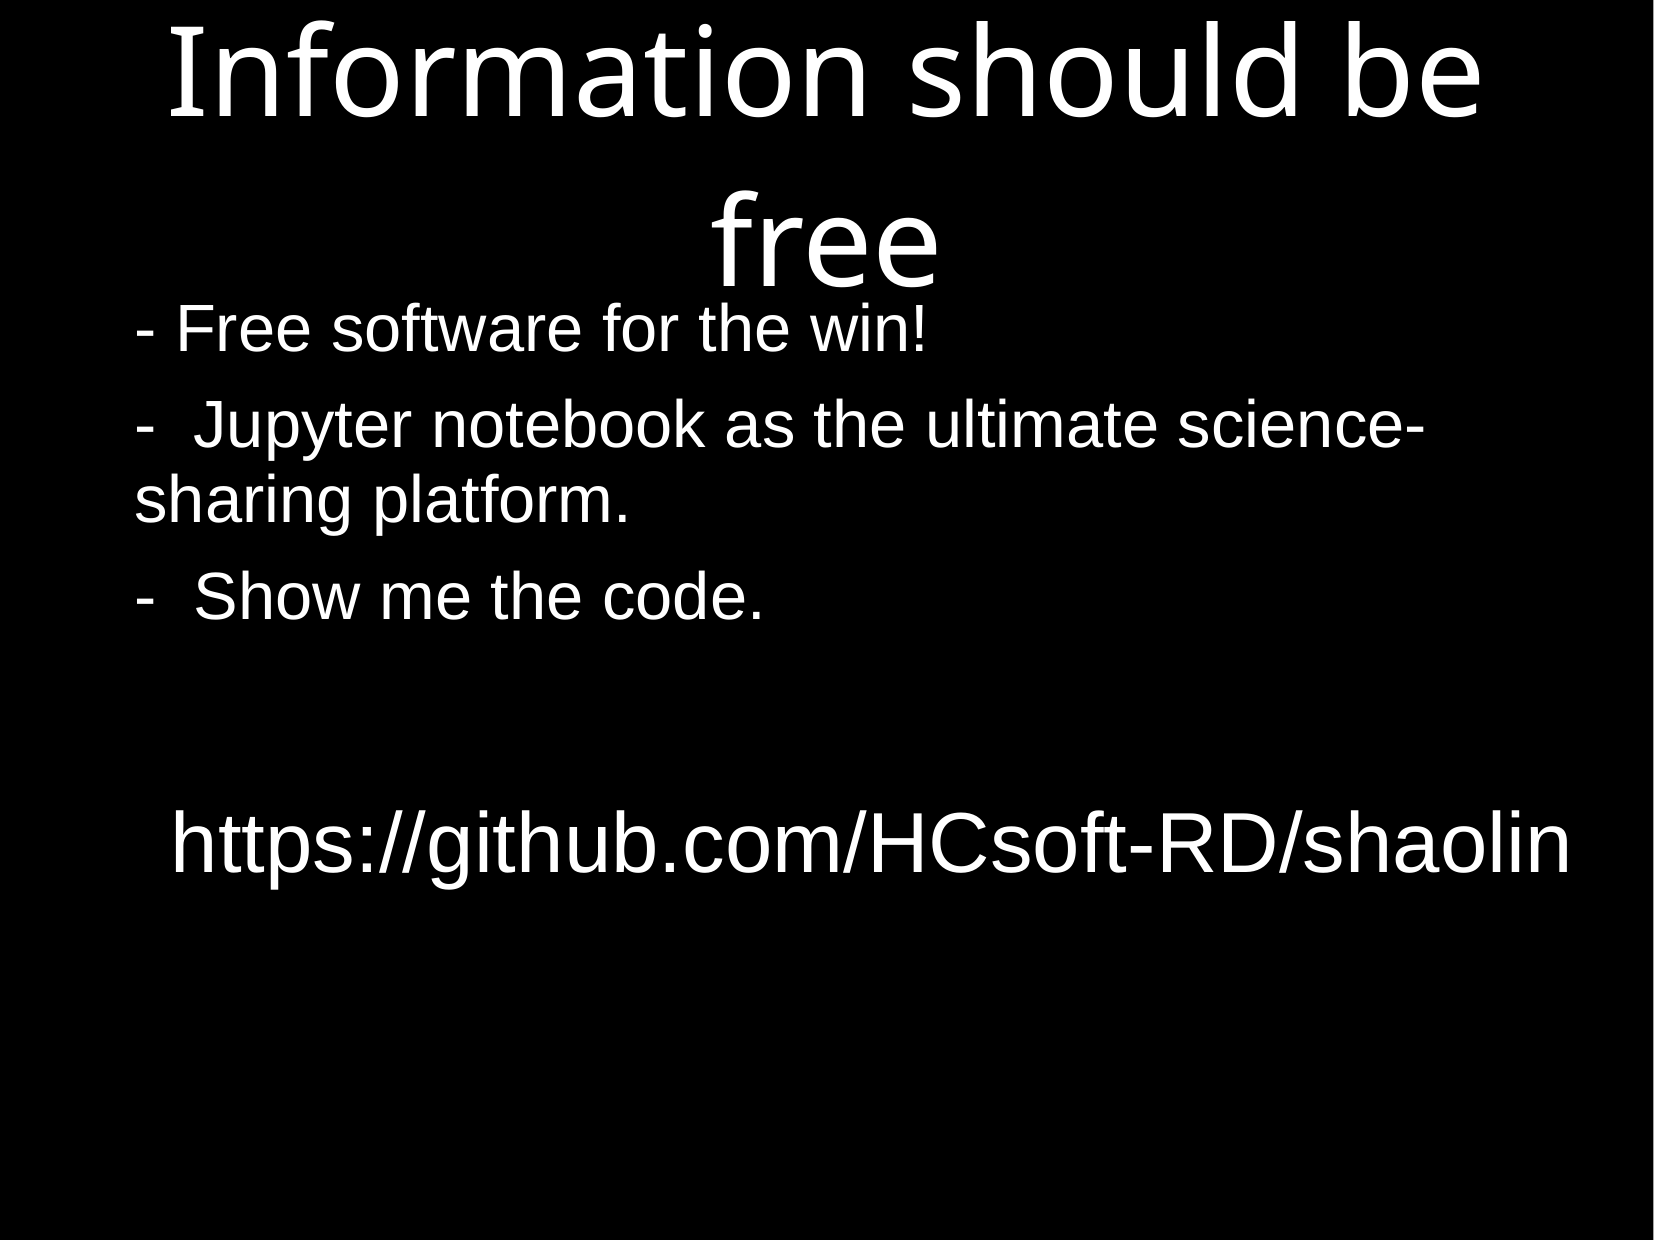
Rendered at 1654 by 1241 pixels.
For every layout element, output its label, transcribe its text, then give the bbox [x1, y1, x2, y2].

title Information should be free [82, 49, 1571, 257]
list https://github.com/HCsoft-RD/shaolin [105, 795, 1594, 901]
list - Free software for the win! - Jupyter notebook as the ultimate science-sharing platform. - Show me the code. [82, 290, 1571, 634]
